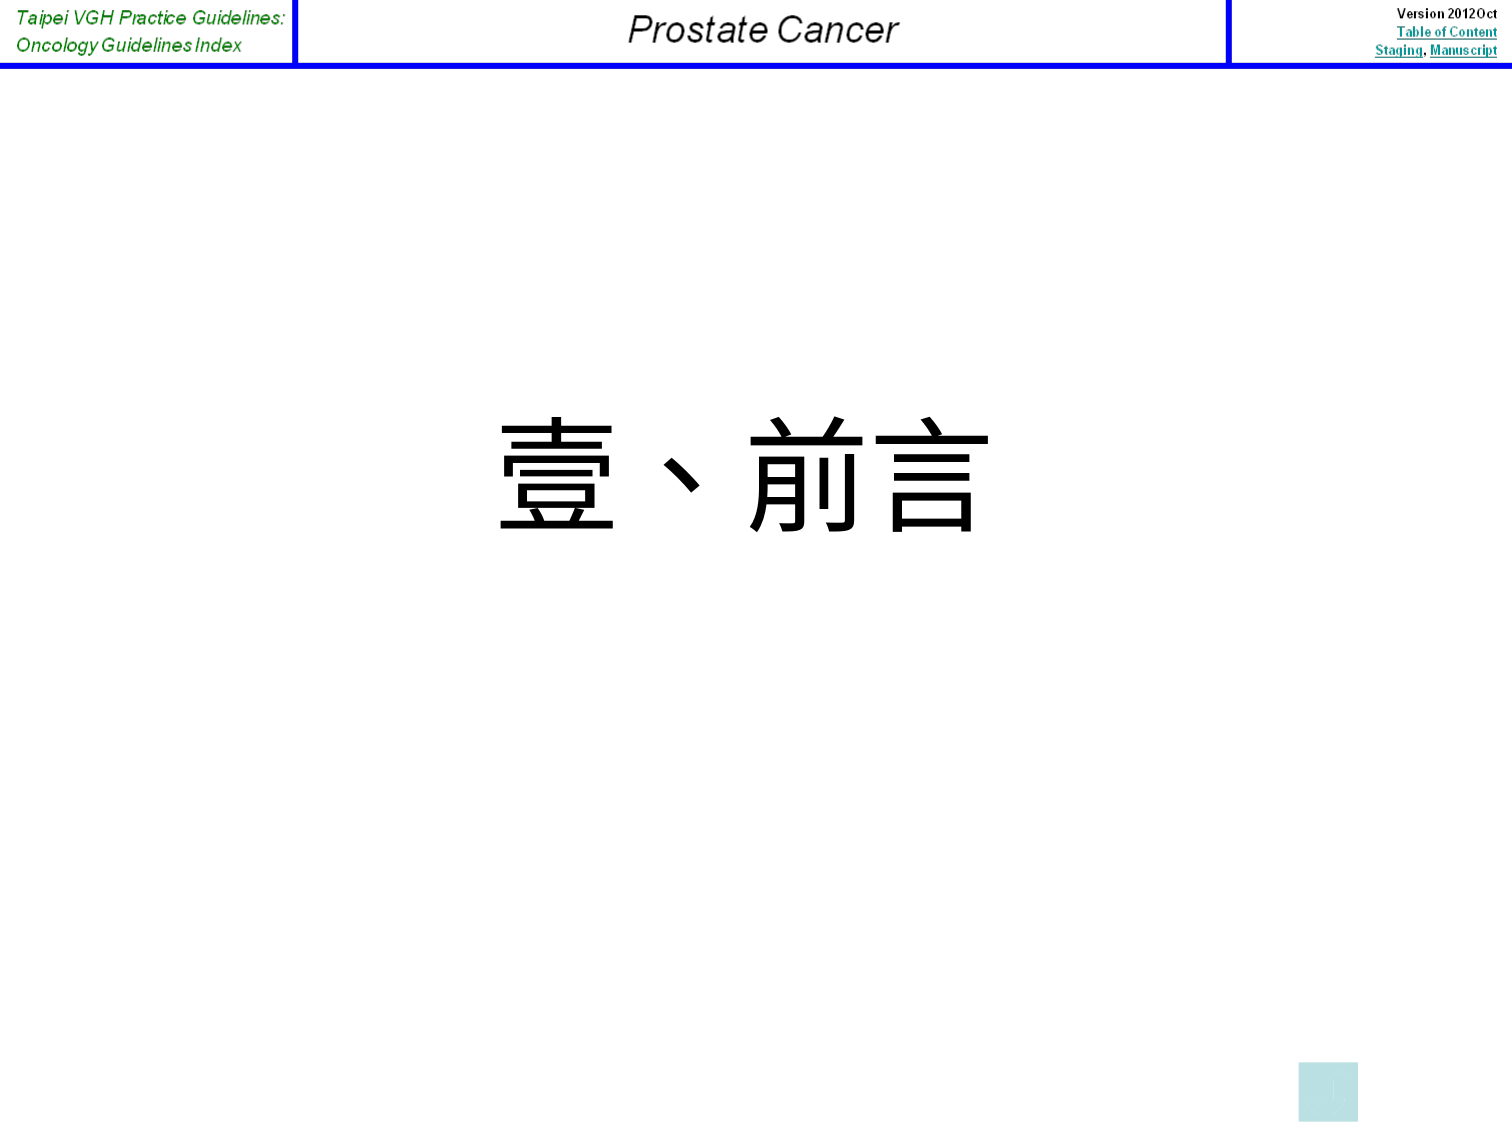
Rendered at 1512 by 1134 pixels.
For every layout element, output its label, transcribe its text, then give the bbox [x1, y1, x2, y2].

title 壹、前言 [118, 377, 1371, 567]
